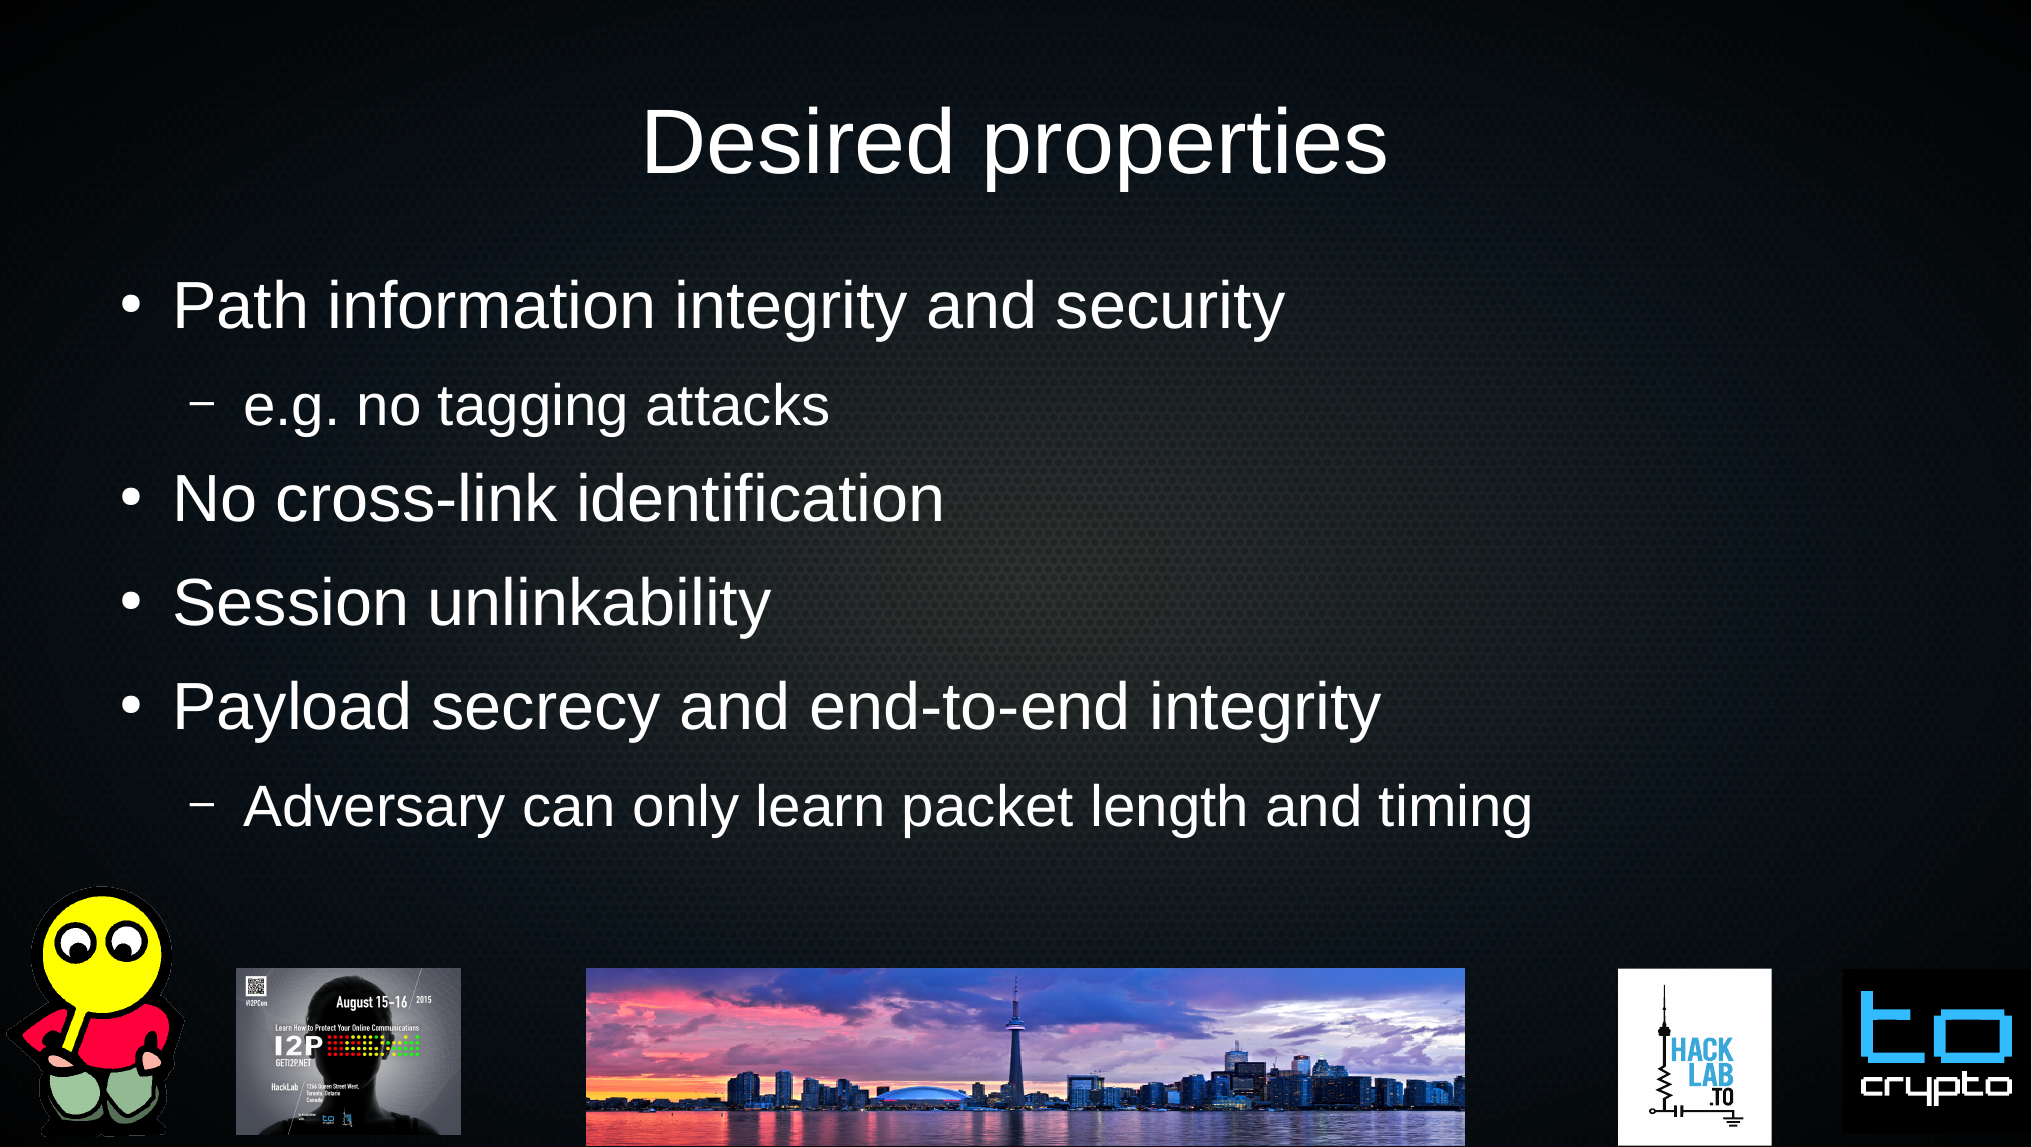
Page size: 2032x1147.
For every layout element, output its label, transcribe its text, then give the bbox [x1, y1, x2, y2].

list Path information integrity and security e.g. no tagging attacks No cross-link identification Session unlinkability Payload secrecy and end-to-end integrity Adversary can only learn packet length and timing [101, 268, 1930, 933]
picture [0, 0, 2032, 1147]
title Desired properties [101, 45, 1930, 237]
